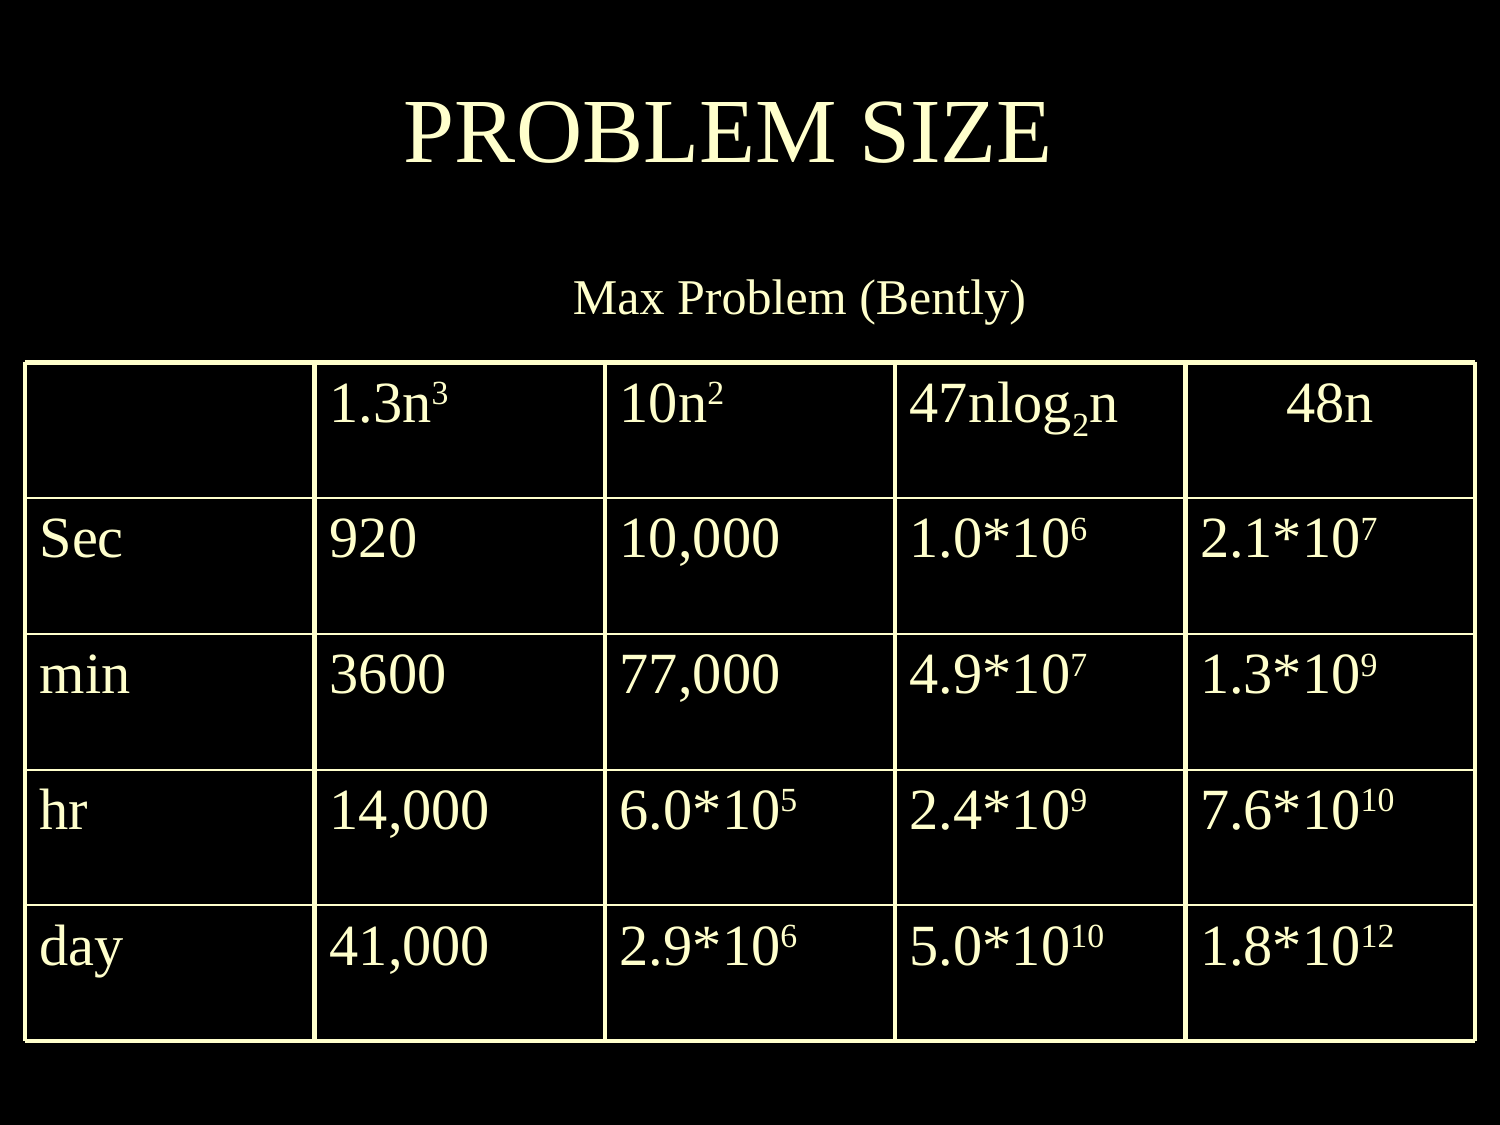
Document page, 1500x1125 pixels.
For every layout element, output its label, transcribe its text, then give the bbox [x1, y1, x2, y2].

text_box 1.3*109 [1188, 635, 1473, 769]
text_box 4.9*107 [897, 635, 1183, 769]
text_box 10,000 [607, 499, 893, 633]
text_box Sec [27, 499, 312, 633]
text_box min [27, 635, 312, 769]
title PROBLEM SIZE [0, 72, 1458, 190]
text_box 48n [1188, 365, 1473, 497]
text_box 14,000 [317, 771, 603, 904]
text_box 6.0*105 [607, 771, 893, 904]
text_box day [27, 906, 312, 1039]
text_box 5.0*1010 [897, 906, 1183, 1039]
text_box 1.0*106 [897, 499, 1183, 633]
text_box 920 [317, 499, 603, 633]
text_box 10n2 [607, 365, 893, 497]
text_box Max Problem (Bently) [558, 262, 1042, 334]
text_box 41,000 [317, 906, 603, 1039]
text_box 1.8*1012 [1188, 906, 1473, 1039]
text_box 2.9*106 [607, 906, 893, 1039]
text_box 47nlog2n [897, 365, 1183, 497]
text_box hr [27, 771, 312, 904]
text_box 1.3n3 [317, 365, 603, 497]
text_box 77,000 [607, 635, 893, 769]
text_box 2.4*109 [897, 771, 1183, 904]
text_box 3600 [317, 635, 603, 769]
text_box 7.6*1010 [1188, 771, 1473, 904]
text_box 2.1*107 [1188, 499, 1473, 633]
